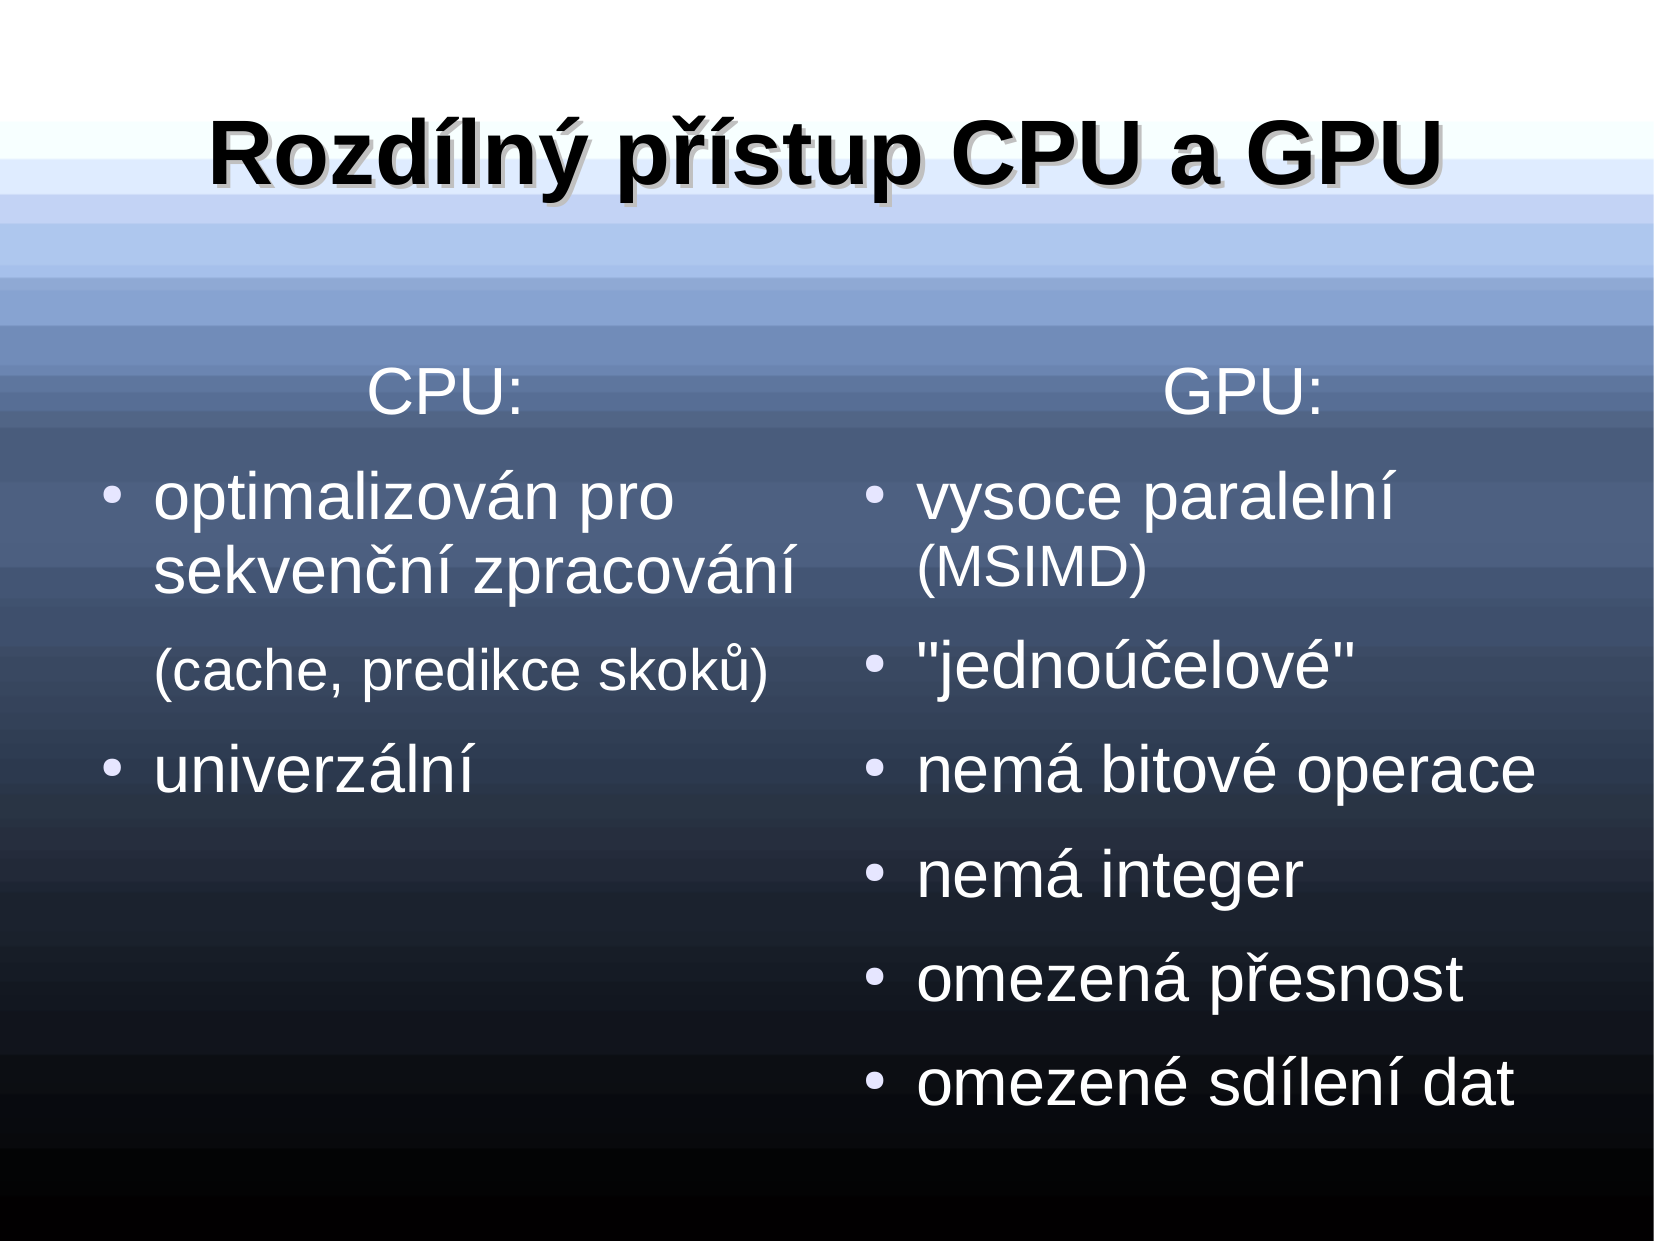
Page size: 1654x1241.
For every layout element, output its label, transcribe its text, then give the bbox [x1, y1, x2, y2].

list GPU: vysoce paralelní (MSIMD) "jednoúčelové" nemá bitové operace nemá integer omezená přesnost omezené sdílení dat [845, 354, 1572, 1120]
picture [0, 0, 1654, 1241]
list CPU: optimalizován pro sekvenční zpracování (cache, predikce skoků) univerzální [82, 354, 809, 1094]
title Rozdílný přístup CPU a GPU [82, 49, 1571, 257]
